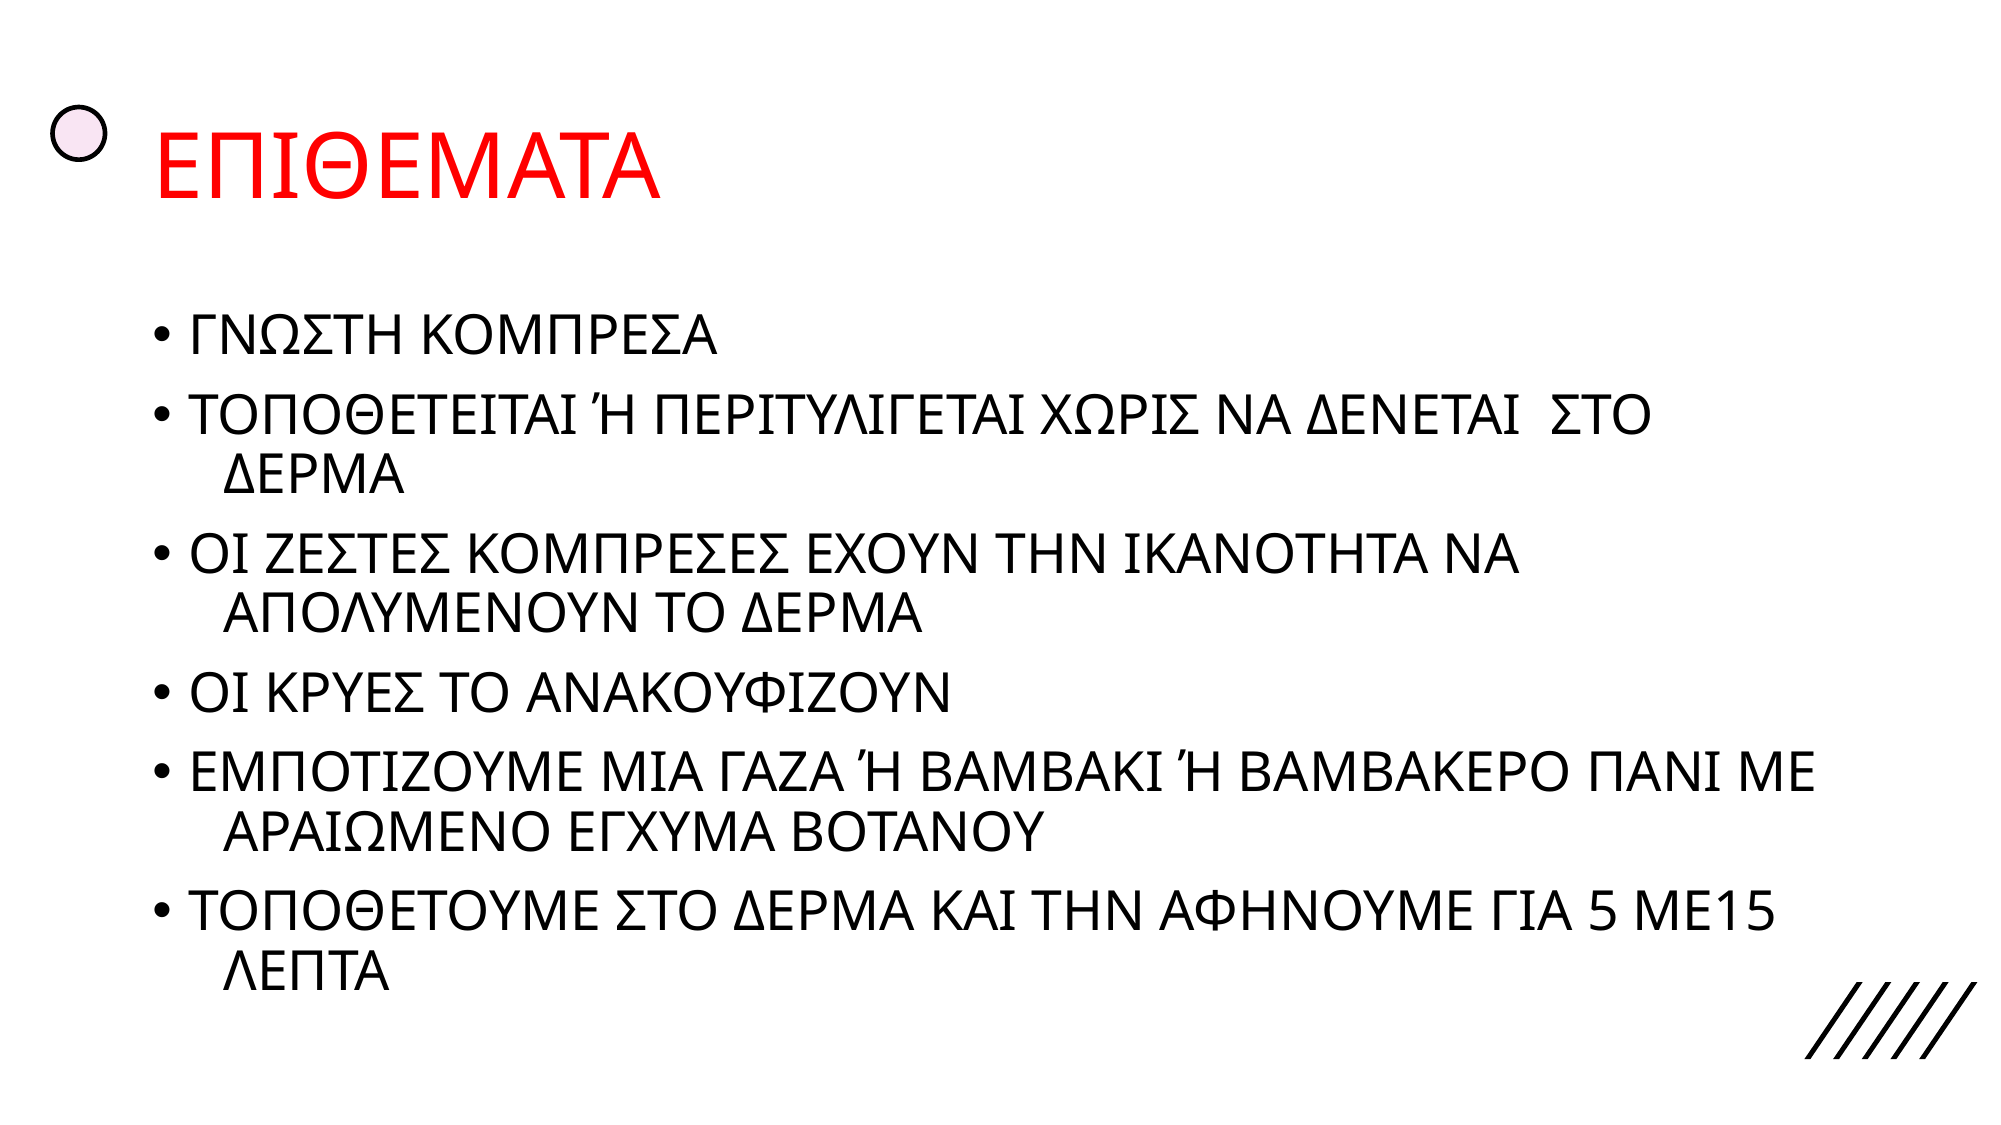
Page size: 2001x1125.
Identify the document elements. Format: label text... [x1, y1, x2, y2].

title ΕΠΙΘΕΜΑΤΑ [137, 59, 698, 278]
list ΓΝΩΣΤΗ ΚΟΜΠΡΕΣΑ ΤΟΠΟΘΕΤΕΙΤΑΙ Ή ΠΕΡΙΤΥΛΙΓΕΤΑΙ ΧΩΡΙΣ ΝΑ ΔΕΝΕΤΑΙ ΣΤΟ ΔΕΡΜΑ ΟΙ ΖΕΣΤΕΣ ΚΟΜΠΡΕΣΕΣ ΕΧΟΥΝ ΤΗΝ ΙΚΑΝΟΤΗΤΑ ΝΑ ΑΠΟΛΥΜΕΝΟΥΝ ΤΟ ΔΕΡΜΑ ΟΙ ΚΡΥΕΣ ΤΟ ΑΝΑΚΟΥΦΙΖΟΥΝ ΕΜΠΟΤΙΖΟΥΜΕ ΜΙΑ ΓΑΖΑ Ή ΒΑΜΒΑΚΙ Ή ΒΑΜΒΑΚΕΡΟ ΠΑΝΙ ΜΕ ΑΡΑΙΩΜΕΝΟ ΕΓΧΥΜΑ ΒΟΤΑΝΟΥ ΤΟΠΟΘΕΤΟΥΜΕ ΣΤΟ ΔΕΡΜΑ ΚΑΙ ΤΗΝ ΑΦΗΝΟΥΜΕ ΓΙΑ 5 ΜΕ15 ΛΕΠΤΑ [137, 299, 1863, 1014]
